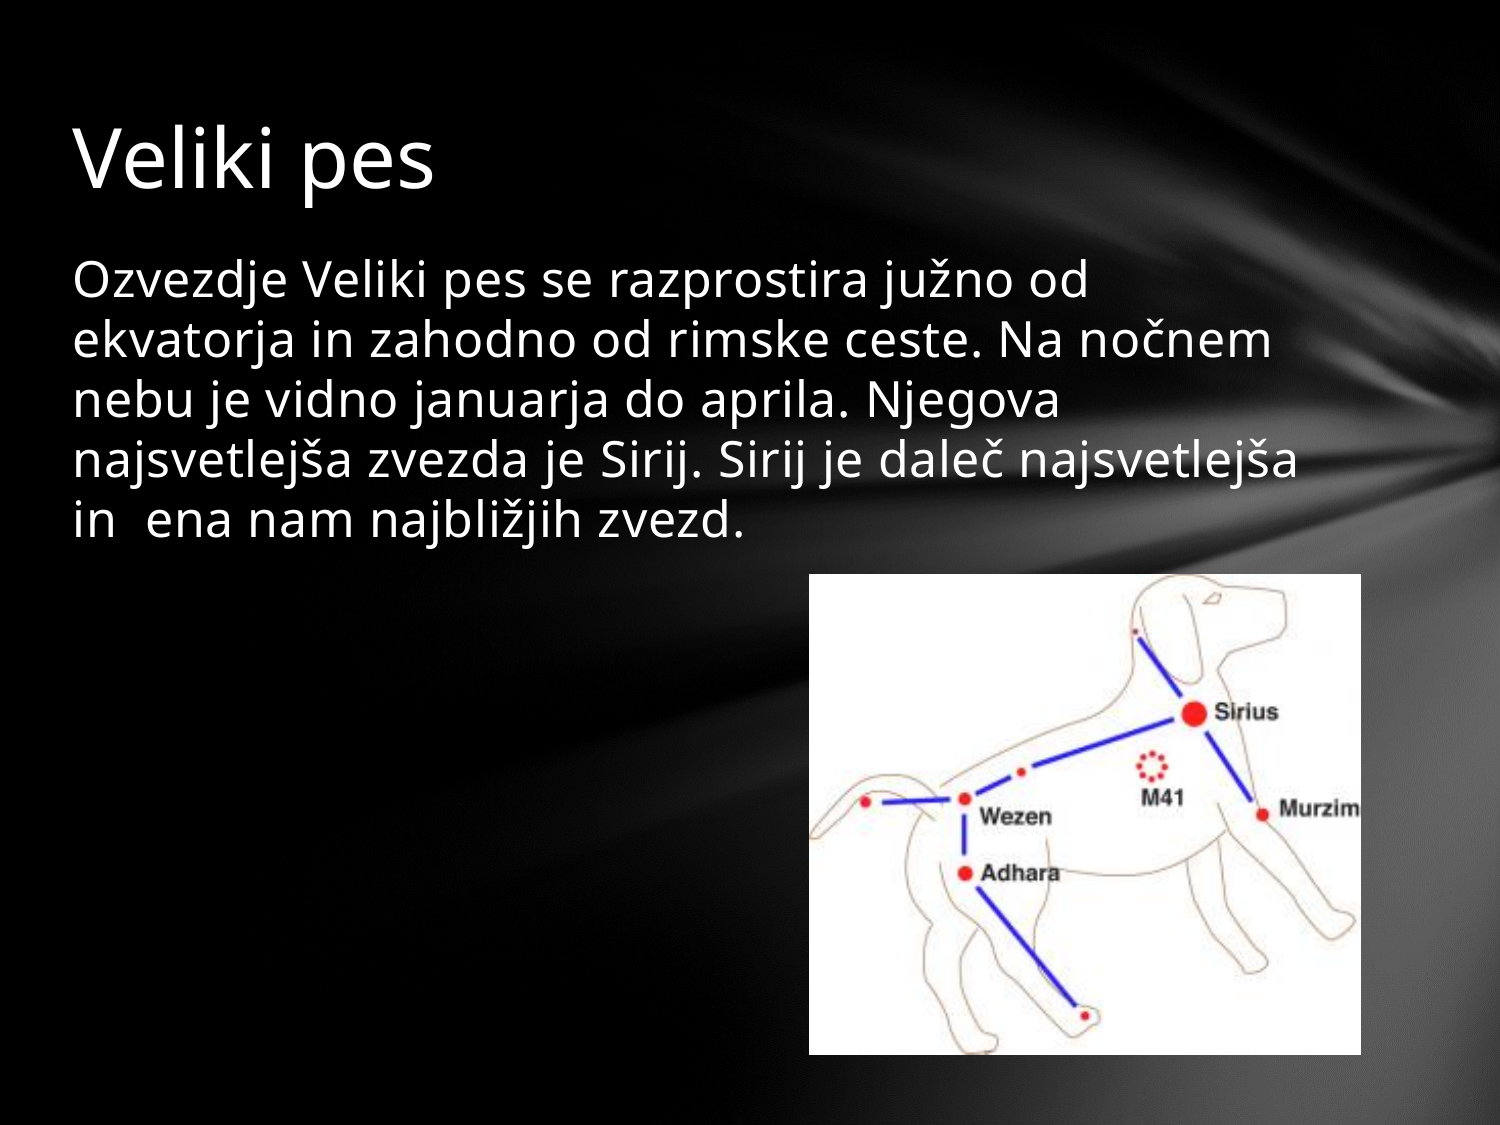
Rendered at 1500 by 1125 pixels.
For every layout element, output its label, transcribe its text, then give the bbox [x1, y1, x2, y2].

title Veliki pes [57, 37, 1318, 213]
picture [0, 0, 1500, 1125]
list Ozvezdje Veliki pes se razprostira južno od ekvatorja in zahodno od rimske ceste. Na nočnem nebu je vidno januarja do aprila. Njegova najsvetlejša zvezda je Sirij. Sirij je daleč najsvetlejša in ena nam najbližjih zvezd. [57, 240, 1318, 1016]
